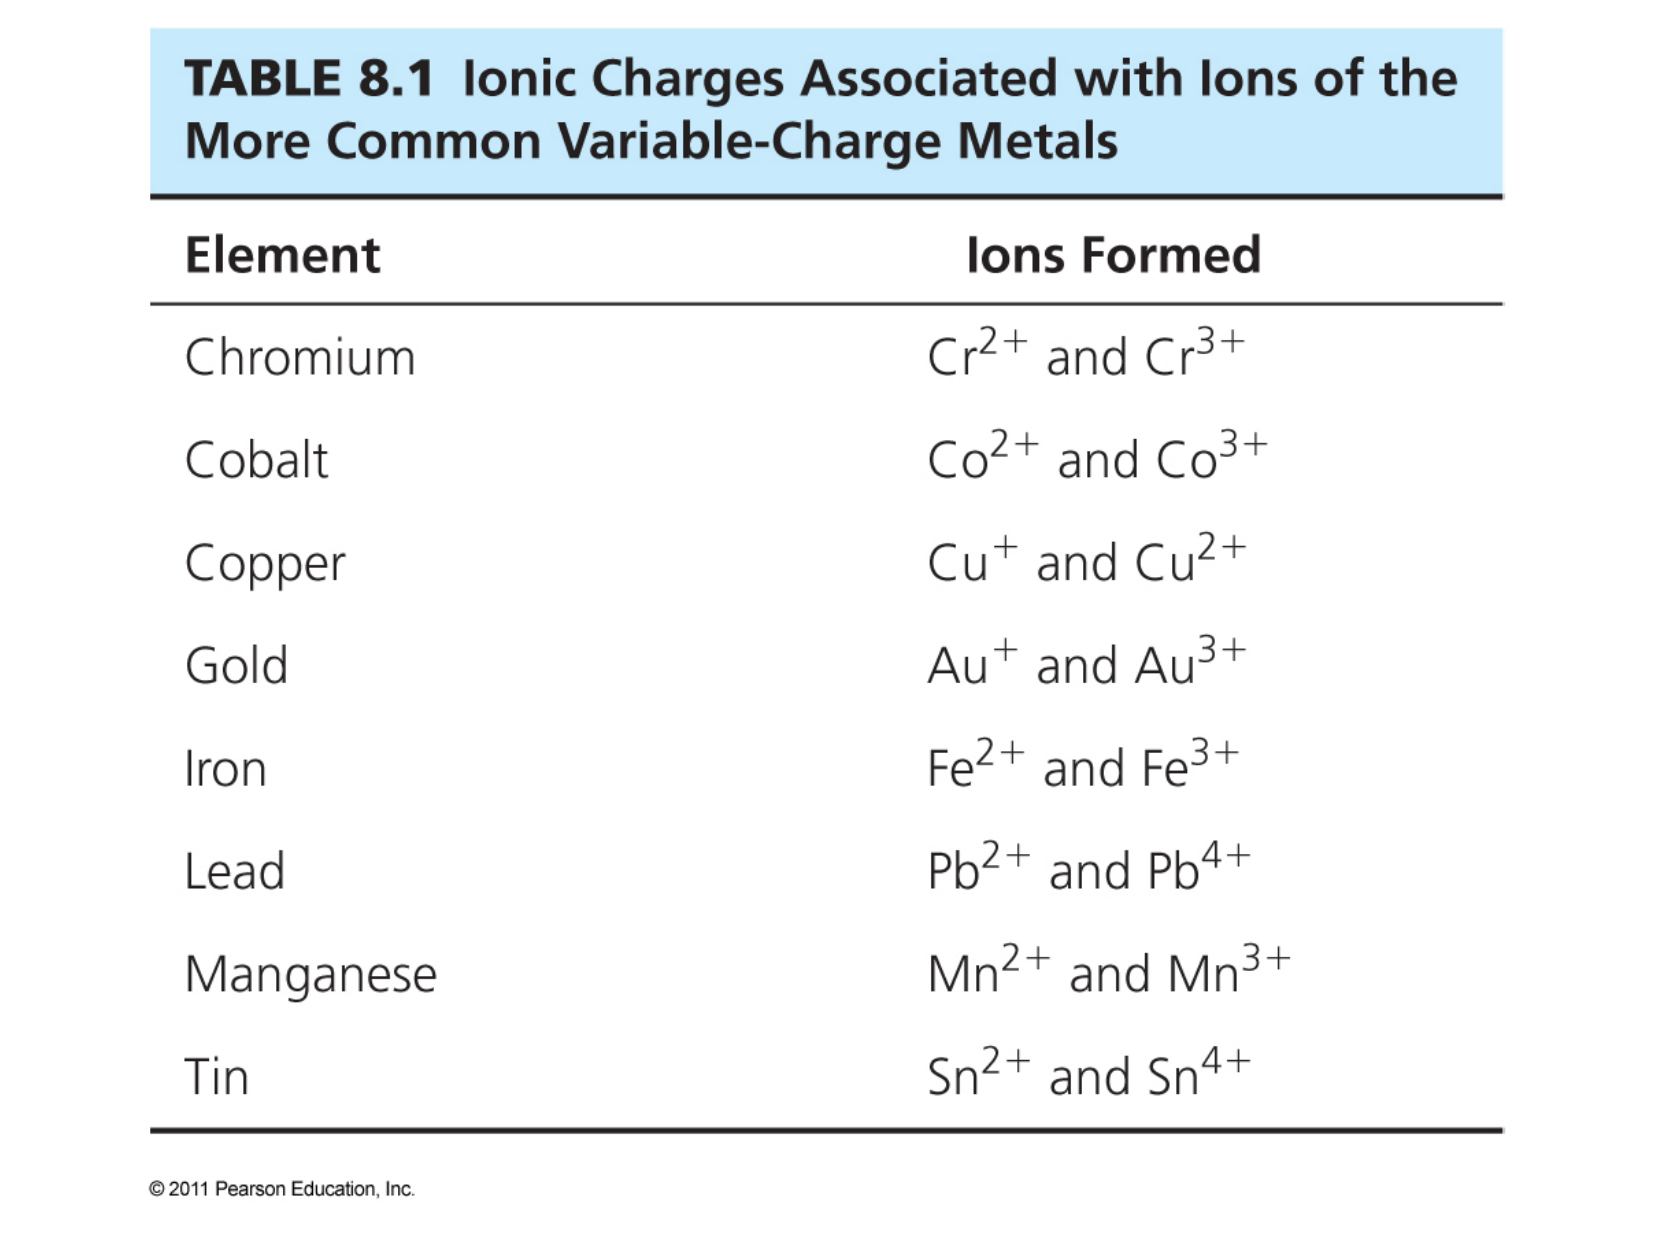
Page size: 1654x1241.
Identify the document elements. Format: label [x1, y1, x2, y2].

picture [123, 0, 1530, 1241]
